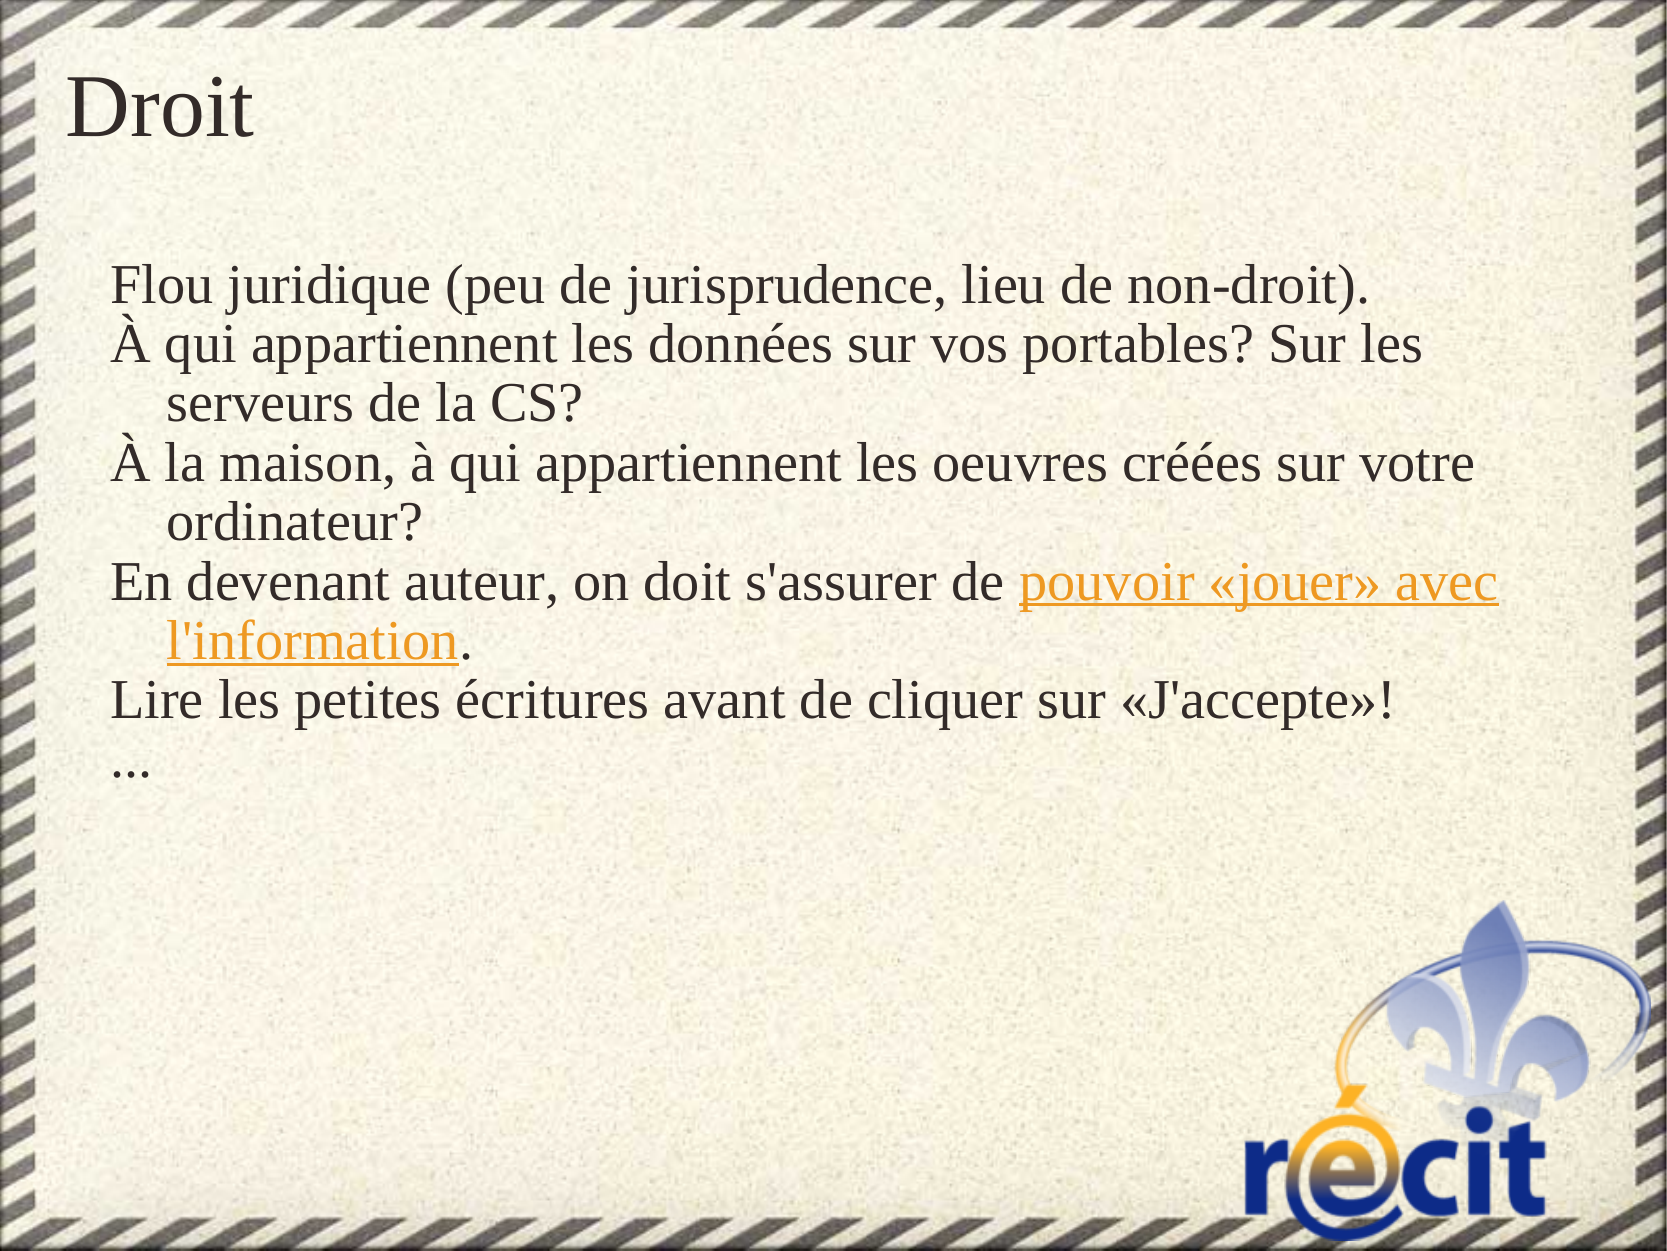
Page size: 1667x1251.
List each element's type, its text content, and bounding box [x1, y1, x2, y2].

title Droit [65, 61, 1653, 213]
list Flou juridique (peu de jurisprudence, lieu de non-droit). À qui appartiennent les données sur vos portables? Sur les serveurs de la CS? À la maison, à qui appartiennent les oeuvres créées sur votre ordinateur? En devenant auteur, on doit s'assurer de pouvoir «jouer» avec l'information. Lire les petites écritures avant de cliquer sur «J'accepte»! ... [91, 255, 1517, 989]
picture [0, 0, 1667, 1251]
